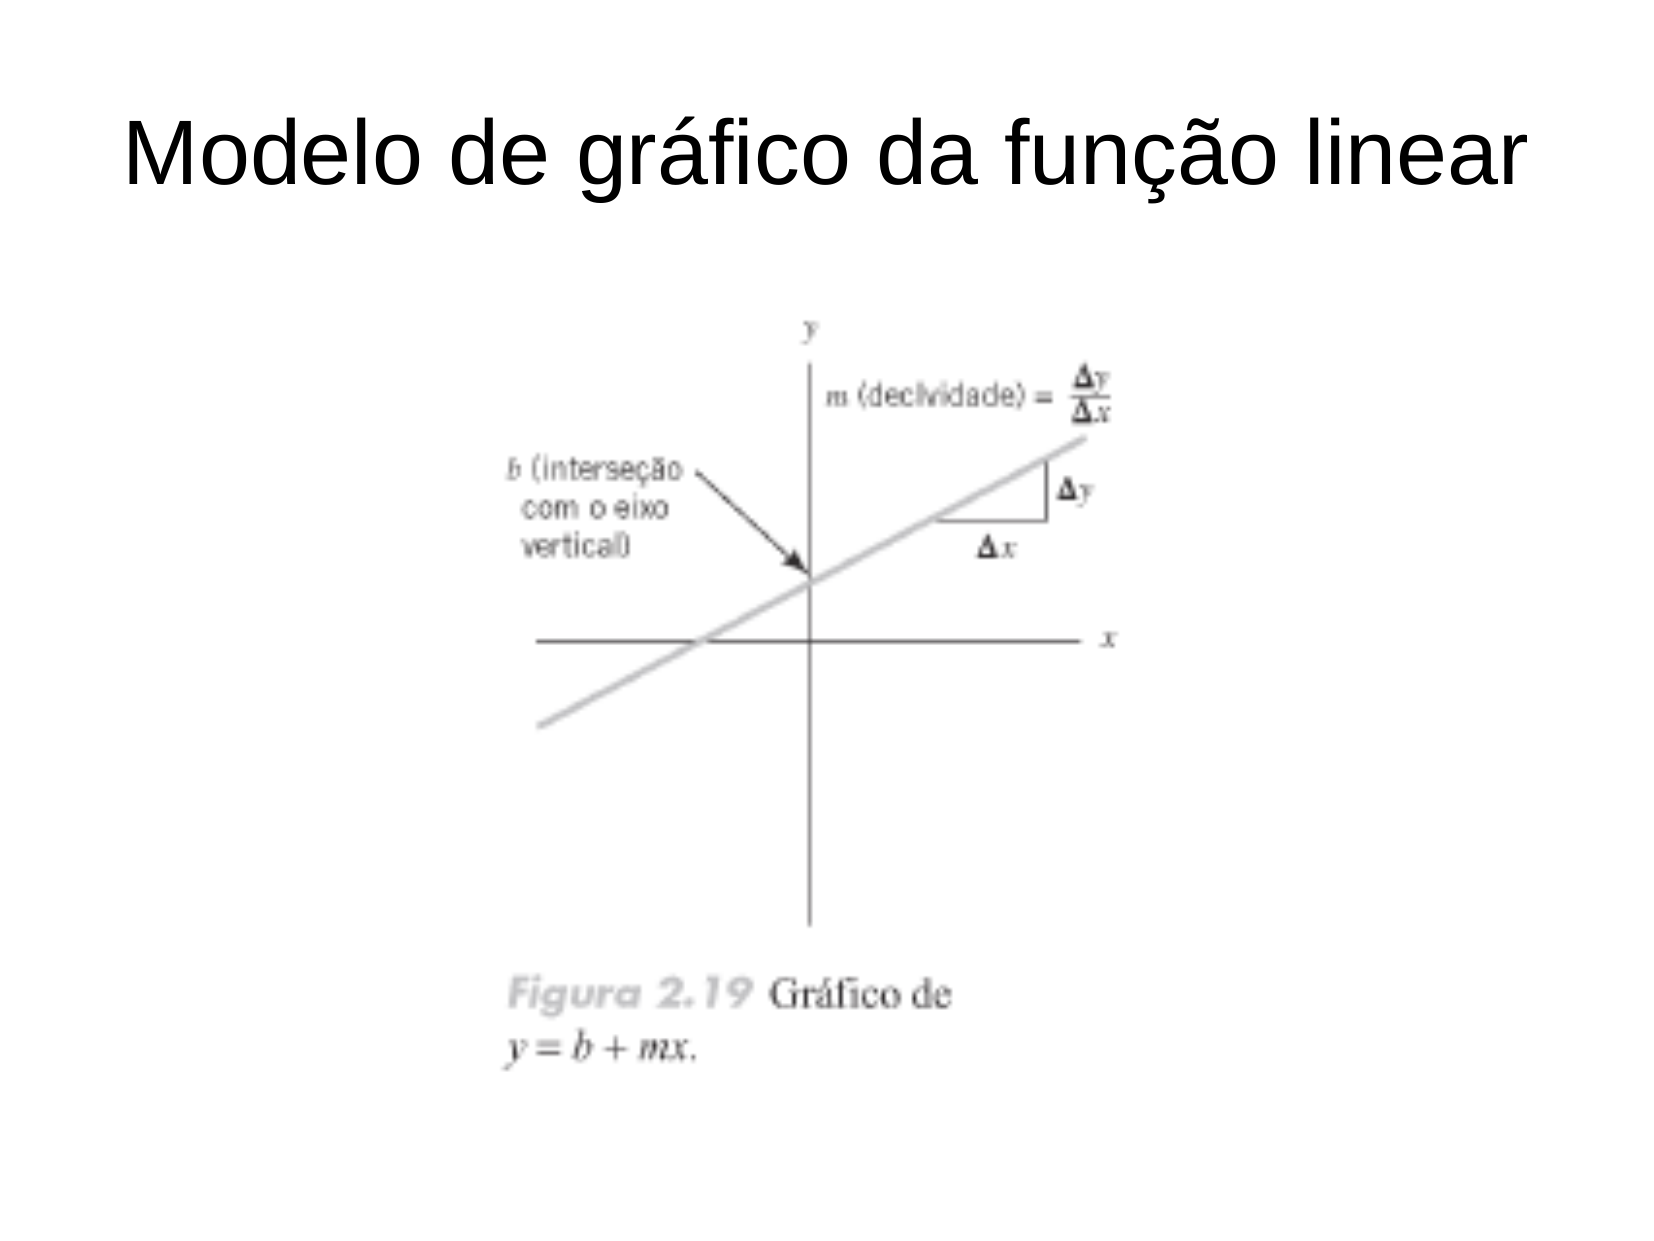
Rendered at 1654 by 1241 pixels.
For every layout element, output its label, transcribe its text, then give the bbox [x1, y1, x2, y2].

title Modelo de gráfico da função linear [82, 49, 1571, 257]
picture [425, 280, 1205, 1134]
